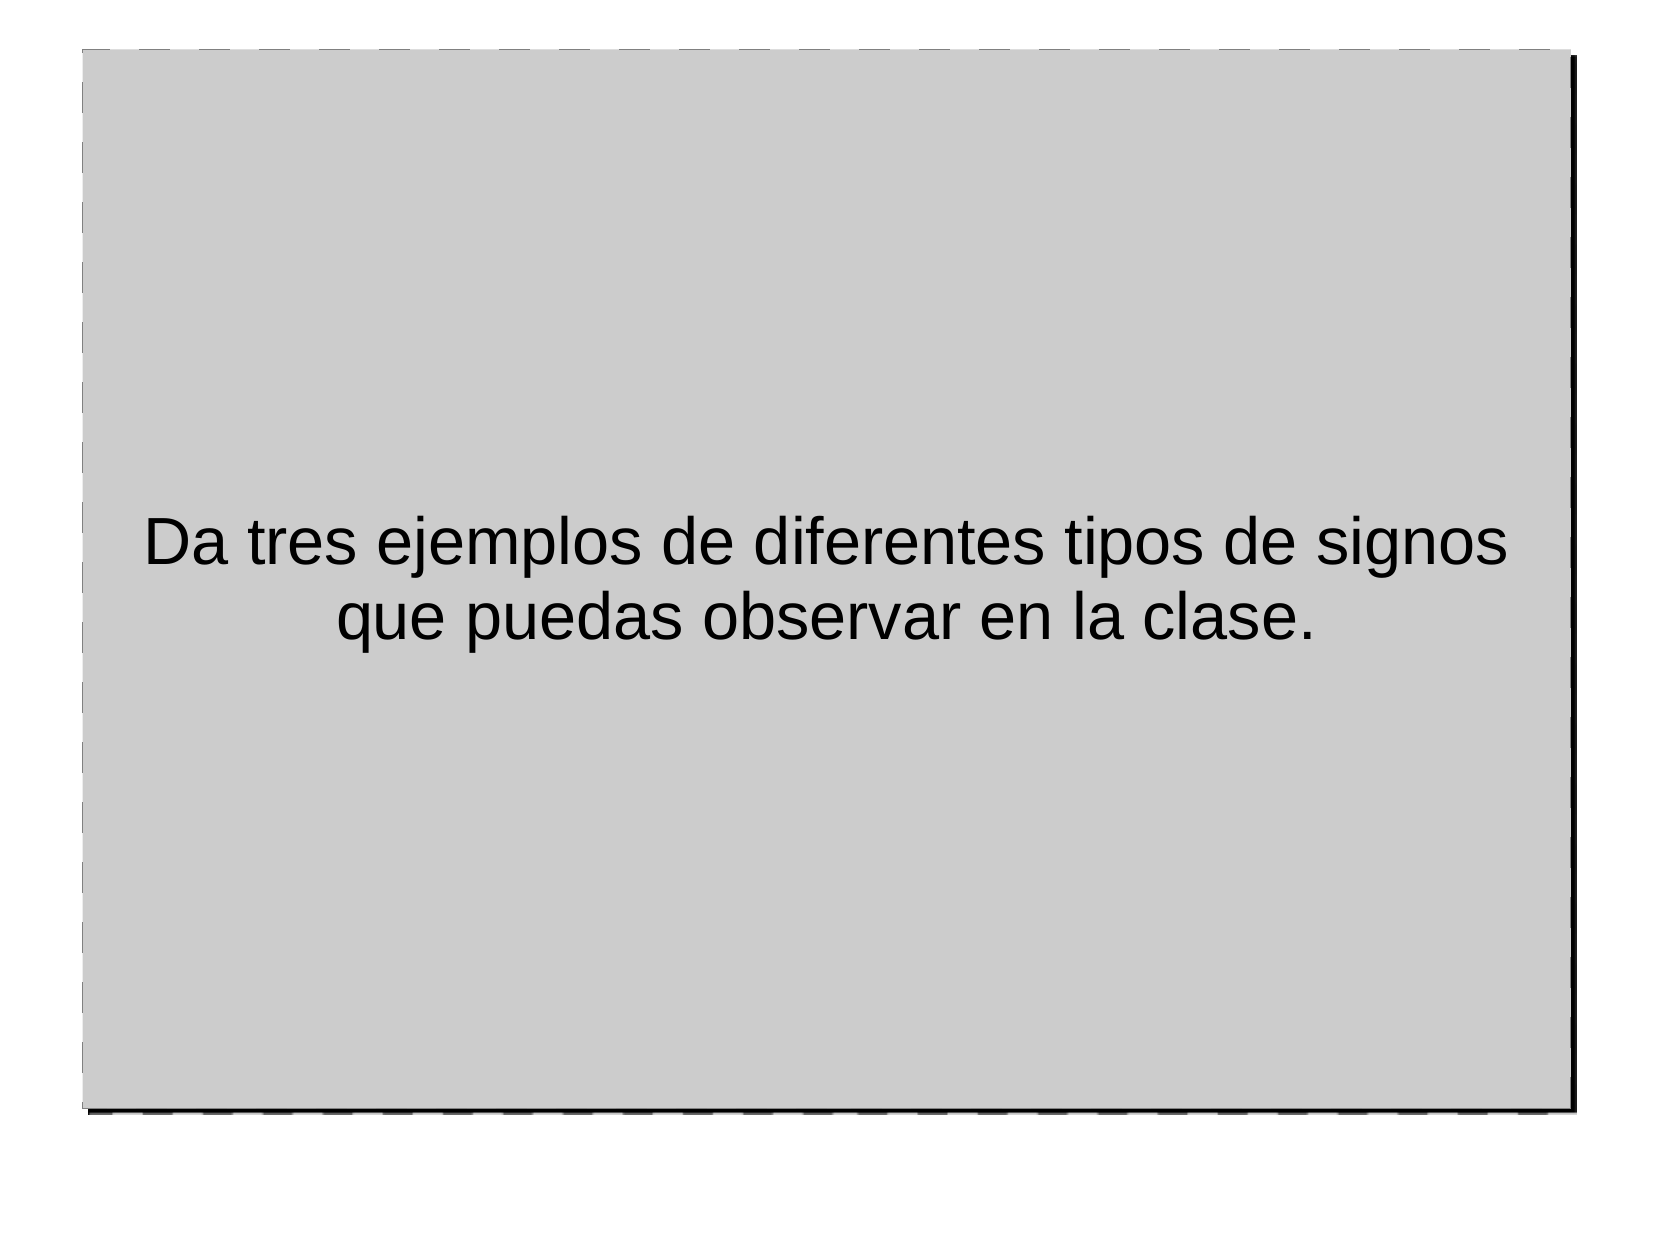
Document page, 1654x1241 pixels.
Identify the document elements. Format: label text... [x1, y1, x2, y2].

subtitle Da tres ejemplos de diferentes tipos de signos que puedas observar en la clase. [82, 49, 1571, 1109]
